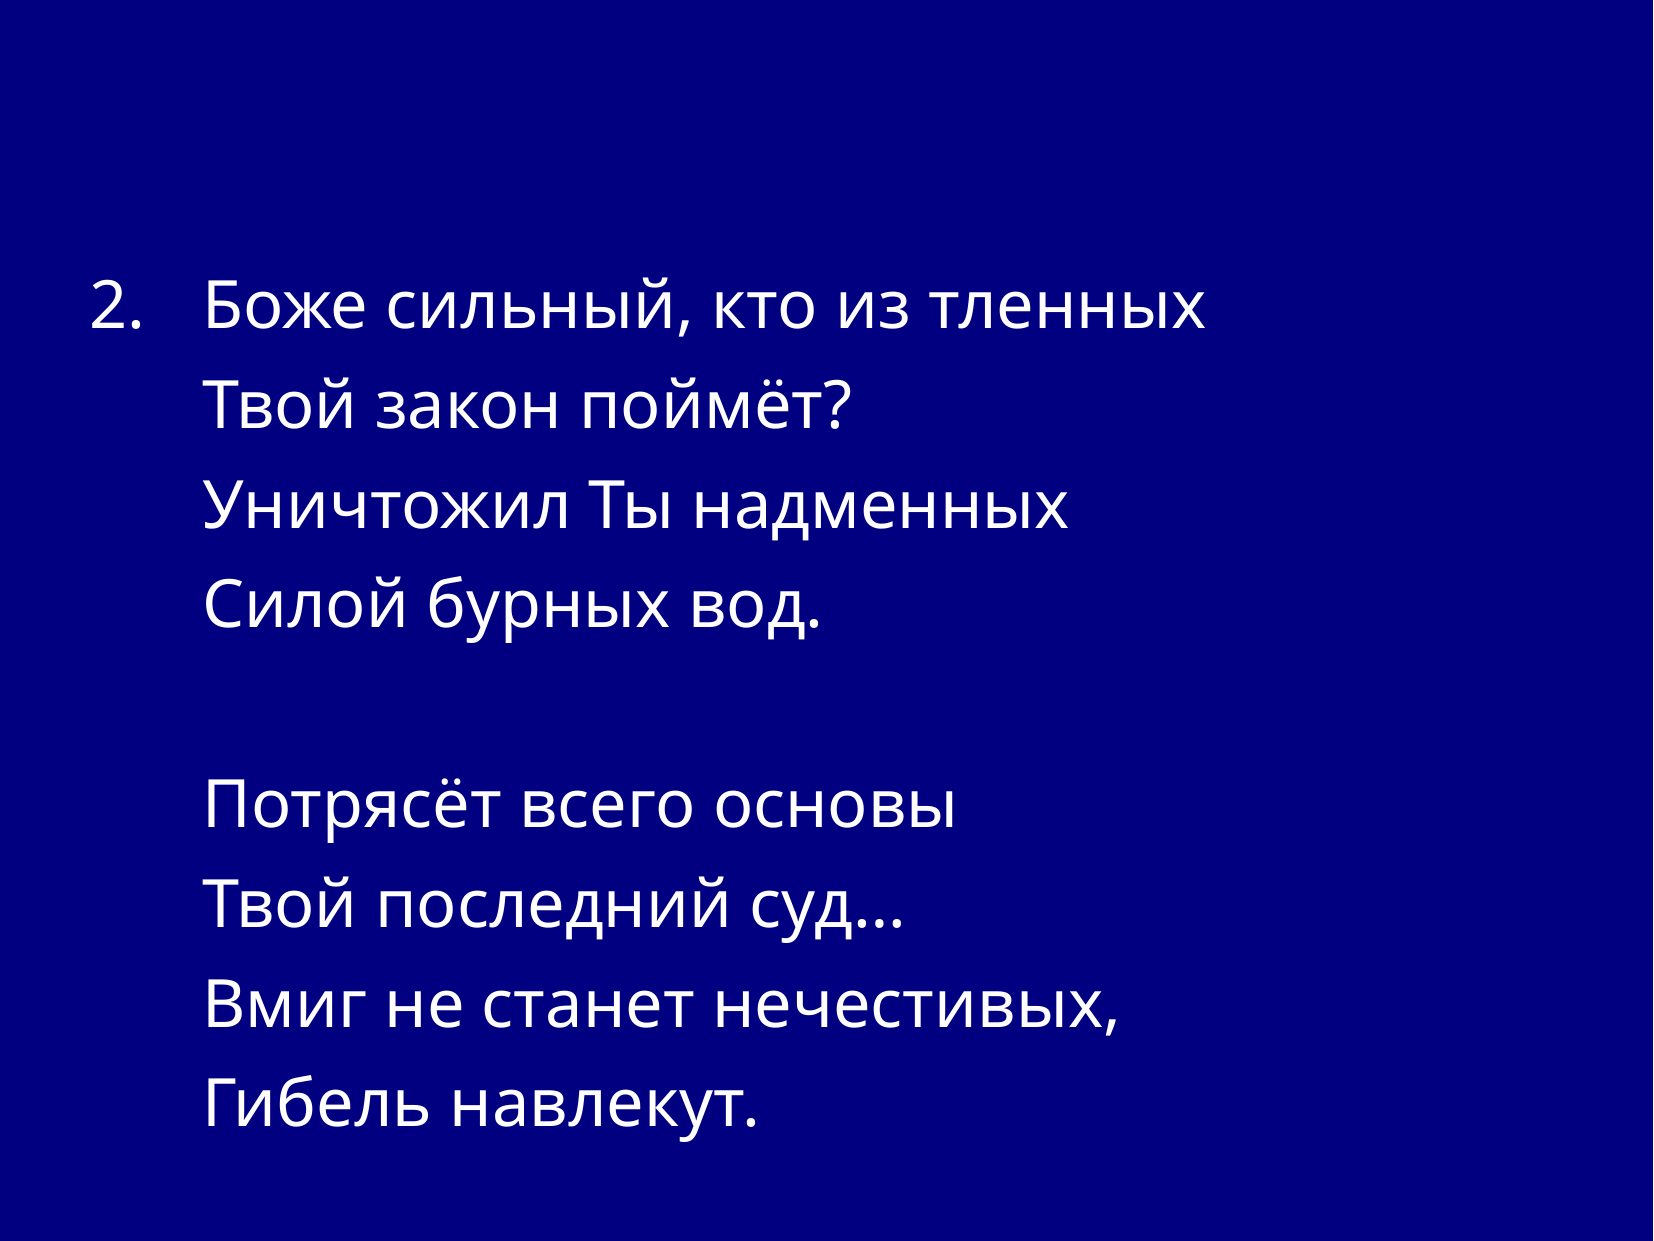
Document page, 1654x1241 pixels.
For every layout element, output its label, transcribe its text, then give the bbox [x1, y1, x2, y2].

text_box 2. Боже сильный, кто из тленных Твой закон поймёт? Уничтожил Ты надменных Силой бурных вод. Потрясёт всего основы Твой последний суд… Вмиг не станет нечестивых, Гибель навлекут. [75, 150, 1576, 1163]
